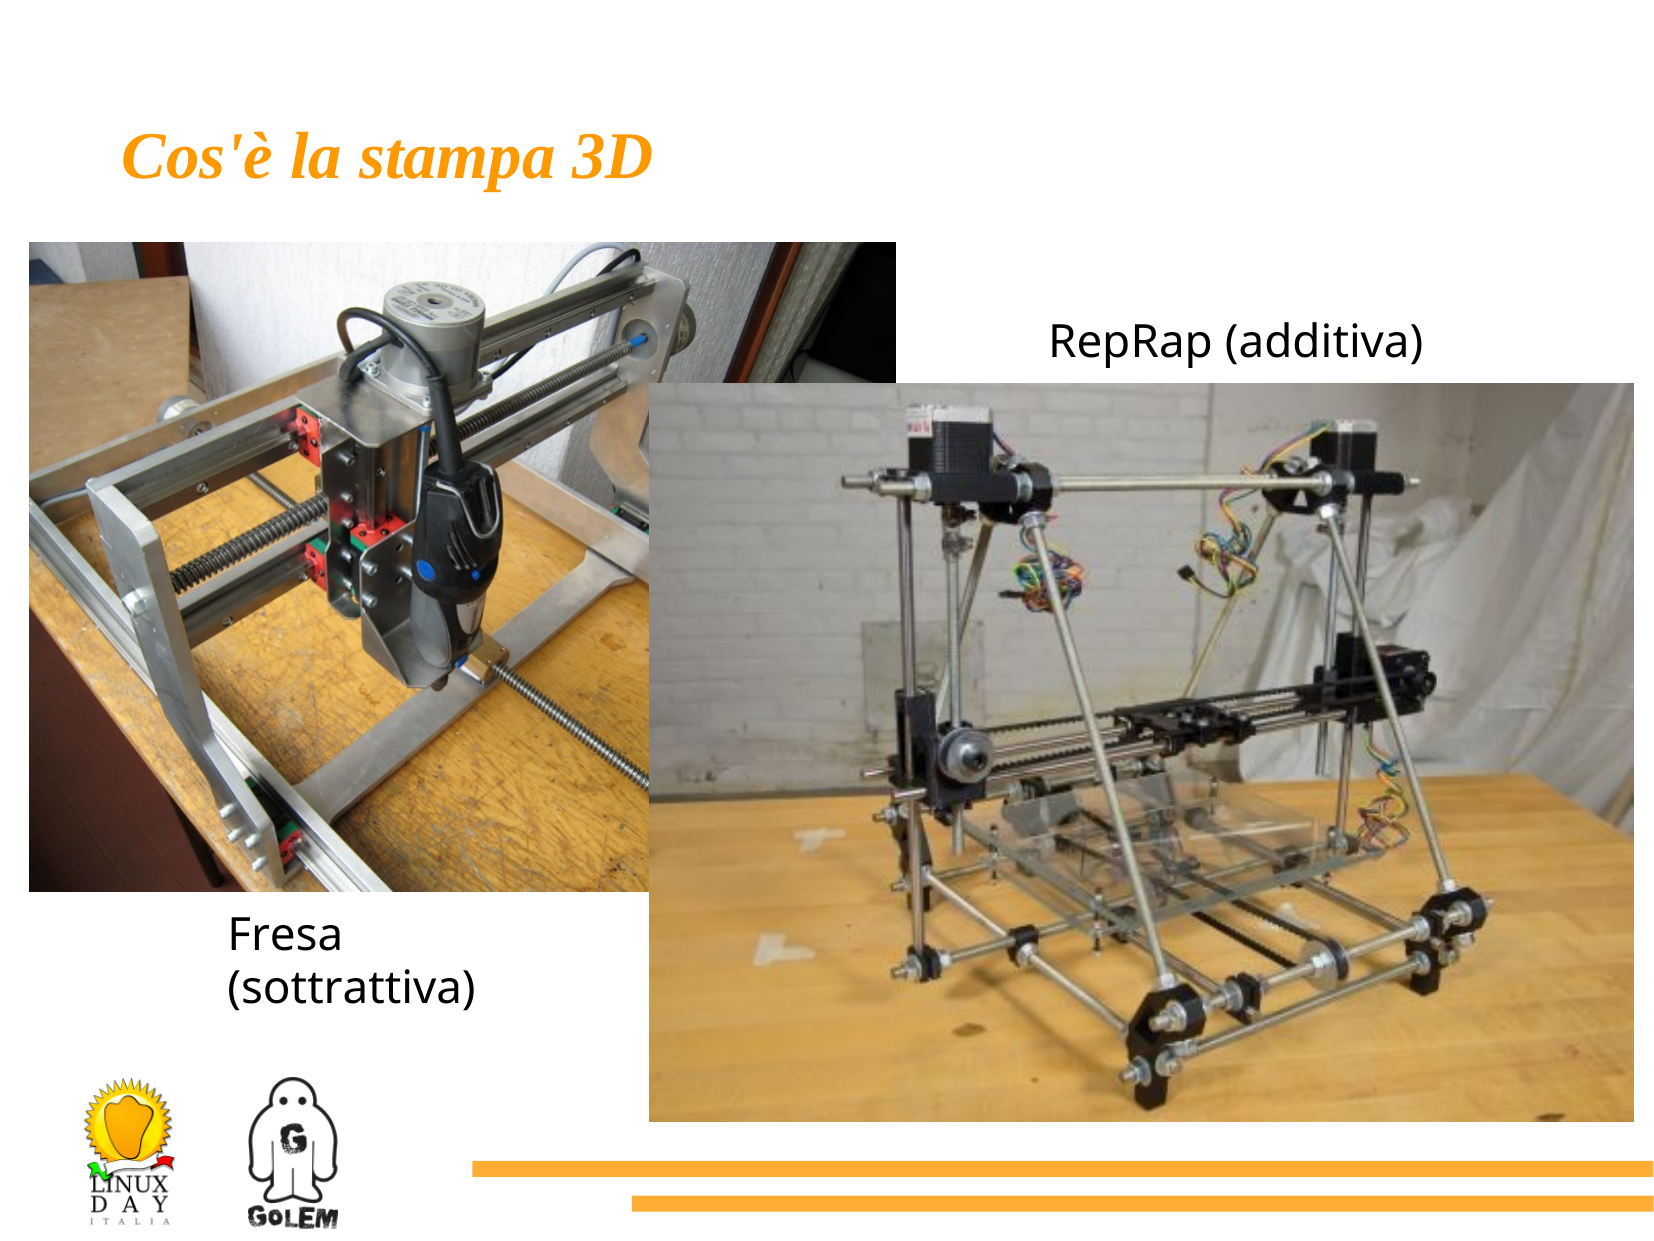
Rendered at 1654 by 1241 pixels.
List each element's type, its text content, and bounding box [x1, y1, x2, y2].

picture [83, 1077, 178, 1229]
text_box RepRap (additiva) [1033, 307, 1477, 376]
text_box Fresa (sottrattiva) [212, 900, 615, 969]
picture [29, 242, 1634, 1123]
picture [248, 1077, 338, 1229]
title Cos'è la stampa 3D [121, 45, 1534, 254]
